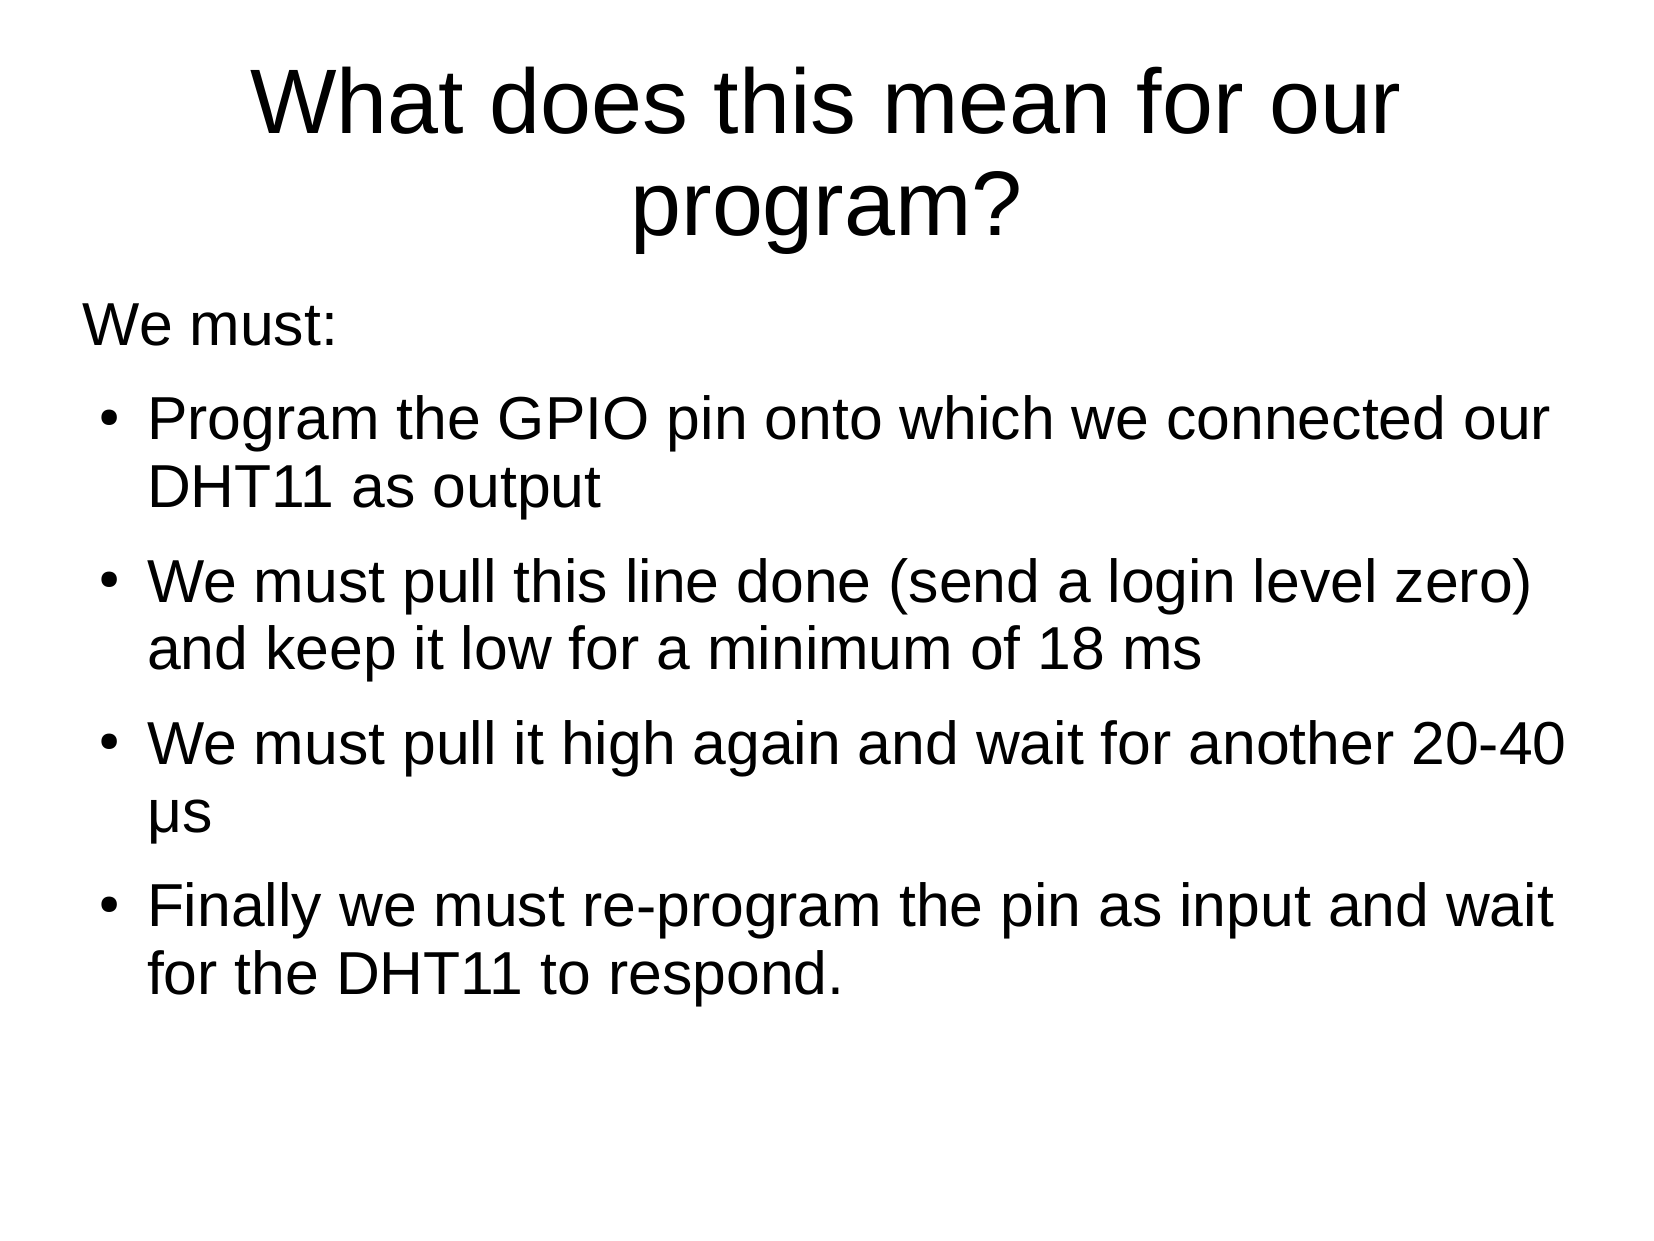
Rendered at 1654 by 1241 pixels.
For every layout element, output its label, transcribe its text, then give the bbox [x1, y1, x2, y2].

list We must: Program the GPIO pin onto which we connected our DHT11 as output We must pull this line done (send a login level zero) and keep it low for a minimum of 18 ms We must pull it high again and wait for another 20-40 μs Finally we must re-program the pin as input and wait for the DHT11 to respond. [82, 290, 1571, 1010]
title What does this mean for our program? [82, 49, 1571, 257]
